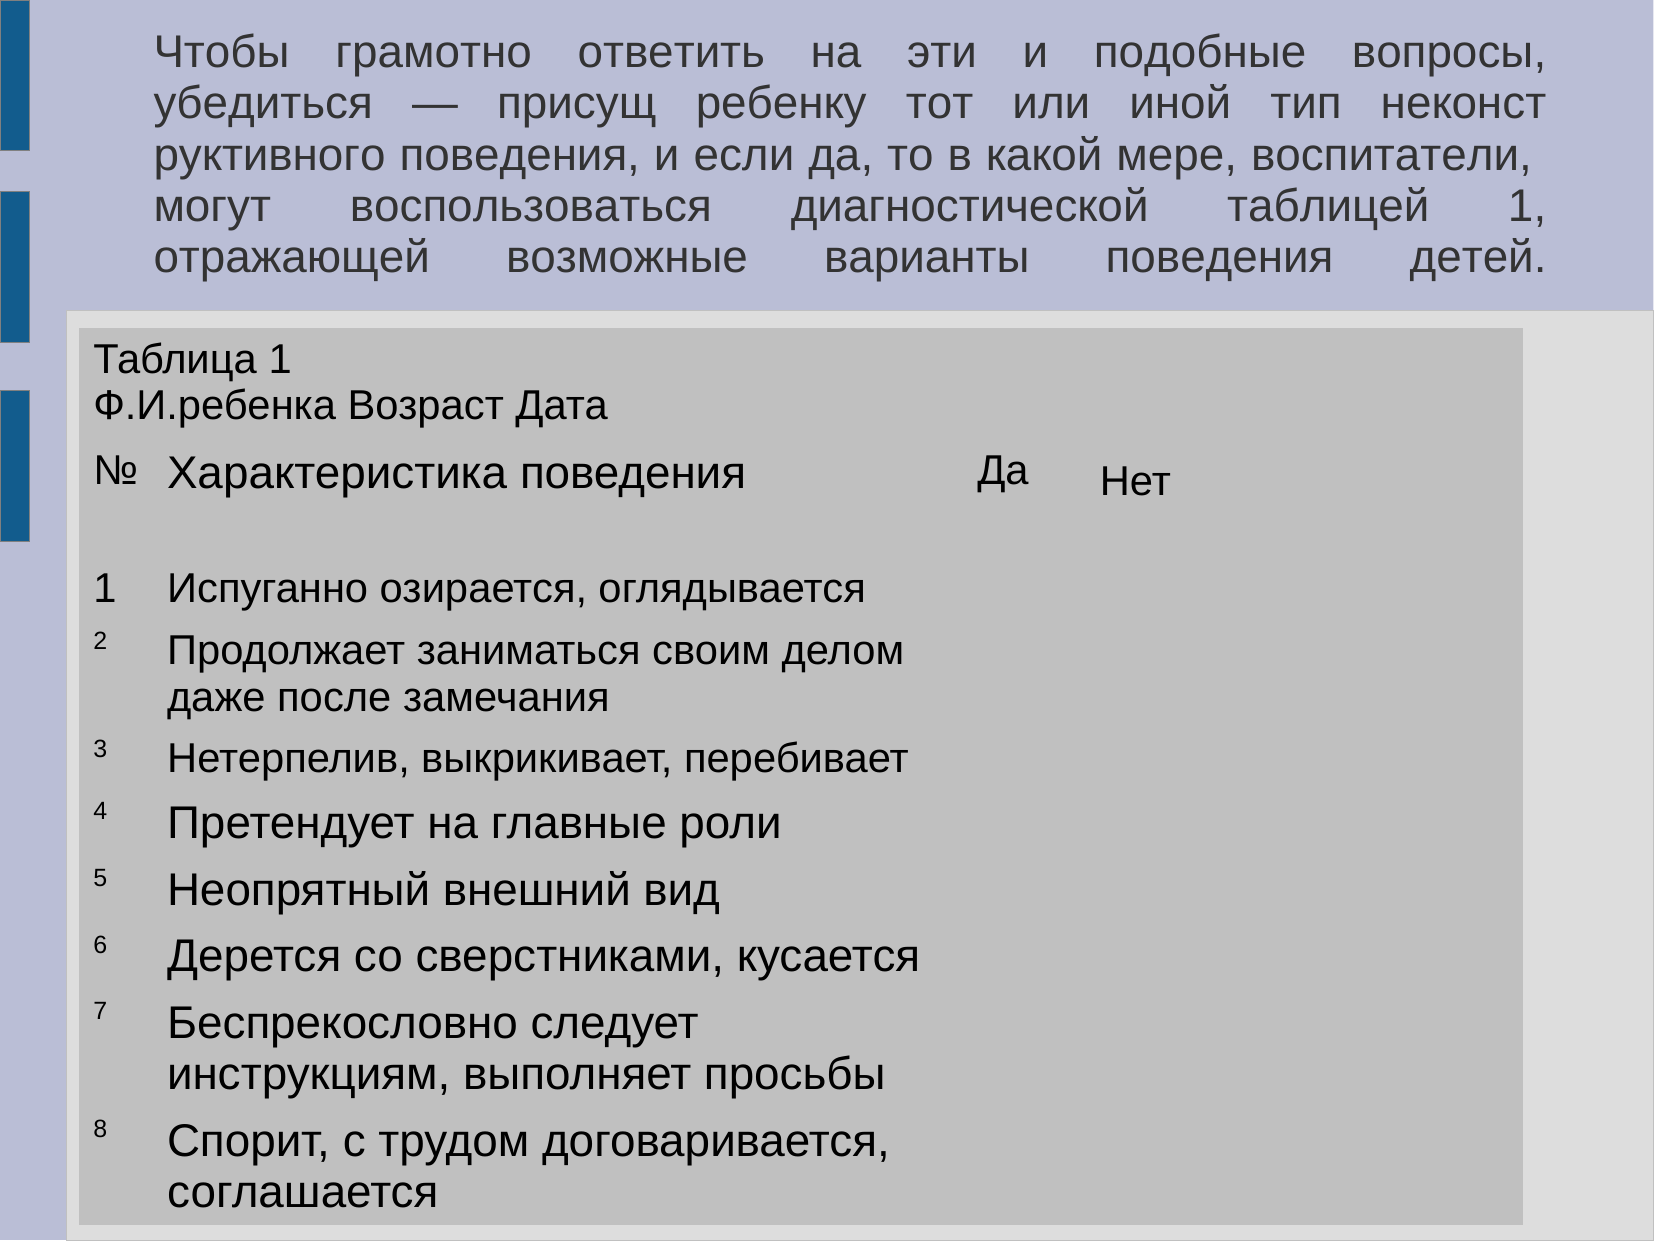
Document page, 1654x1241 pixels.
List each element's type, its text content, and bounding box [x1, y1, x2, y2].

table_cell [963, 789, 1111, 856]
table_cell Претендует на главные роли [152, 789, 963, 856]
table_cell Характеристика поведения [152, 439, 963, 557]
table_cell [1111, 989, 1523, 1107]
table_cell [963, 856, 1111, 923]
table_cell [963, 557, 1111, 619]
table_cell 1 [79, 557, 152, 619]
table_cell 7 [79, 989, 152, 1107]
text_box Нет [1073, 450, 1186, 513]
table_cell [1111, 923, 1523, 989]
table_cell [1111, 856, 1523, 923]
table_cell № [79, 439, 152, 557]
table_cell [1111, 728, 1523, 789]
table_cell Неопрятный внешний вид [152, 856, 963, 923]
table_cell [963, 619, 1111, 728]
table_cell Дерется со сверстниками, кусается [152, 923, 963, 989]
table_cell Да [963, 439, 1111, 557]
table_cell Испуганно озирается, оглядывается [152, 557, 963, 619]
table_cell [963, 728, 1111, 789]
table_cell Нетерпелив, выкрикивает, перебивает [152, 728, 963, 789]
title Чтобы грамотно ответить на эти и подобные вопросы, убедиться — присущ ребенку тот или иной тип неконст­руктивного поведения, и если да, то в какой мере, воспитатели, могут воспользоваться диагностической таблицей 1, отражающей возможные варианты поведения детей. [153, 26, 1548, 333]
table_cell Спорит, с трудом договаривается, соглашается [152, 1107, 963, 1225]
table_cell [963, 989, 1111, 1107]
table_cell [963, 1107, 1111, 1225]
table_cell 8 [79, 1107, 152, 1225]
table_cell [1111, 789, 1523, 856]
table_cell 2 [79, 619, 152, 728]
table_cell [1111, 1107, 1523, 1225]
table_cell Продолжает заниматься своим делом даже после замечания [152, 619, 963, 728]
table_cell [963, 923, 1111, 989]
table_cell [1111, 439, 1523, 557]
table_cell [1111, 619, 1523, 728]
table_cell 5 [79, 856, 152, 923]
table_header Таблица 1 Ф.И.ребенка Возраст Дата [79, 328, 1523, 439]
table_cell 4 [79, 789, 152, 856]
table_cell [1111, 557, 1523, 619]
table_cell 3 [79, 728, 152, 789]
table_cell Беспрекословно следует инструкциям, выполняет просьбы [152, 989, 963, 1107]
table_cell 6 [79, 923, 152, 989]
